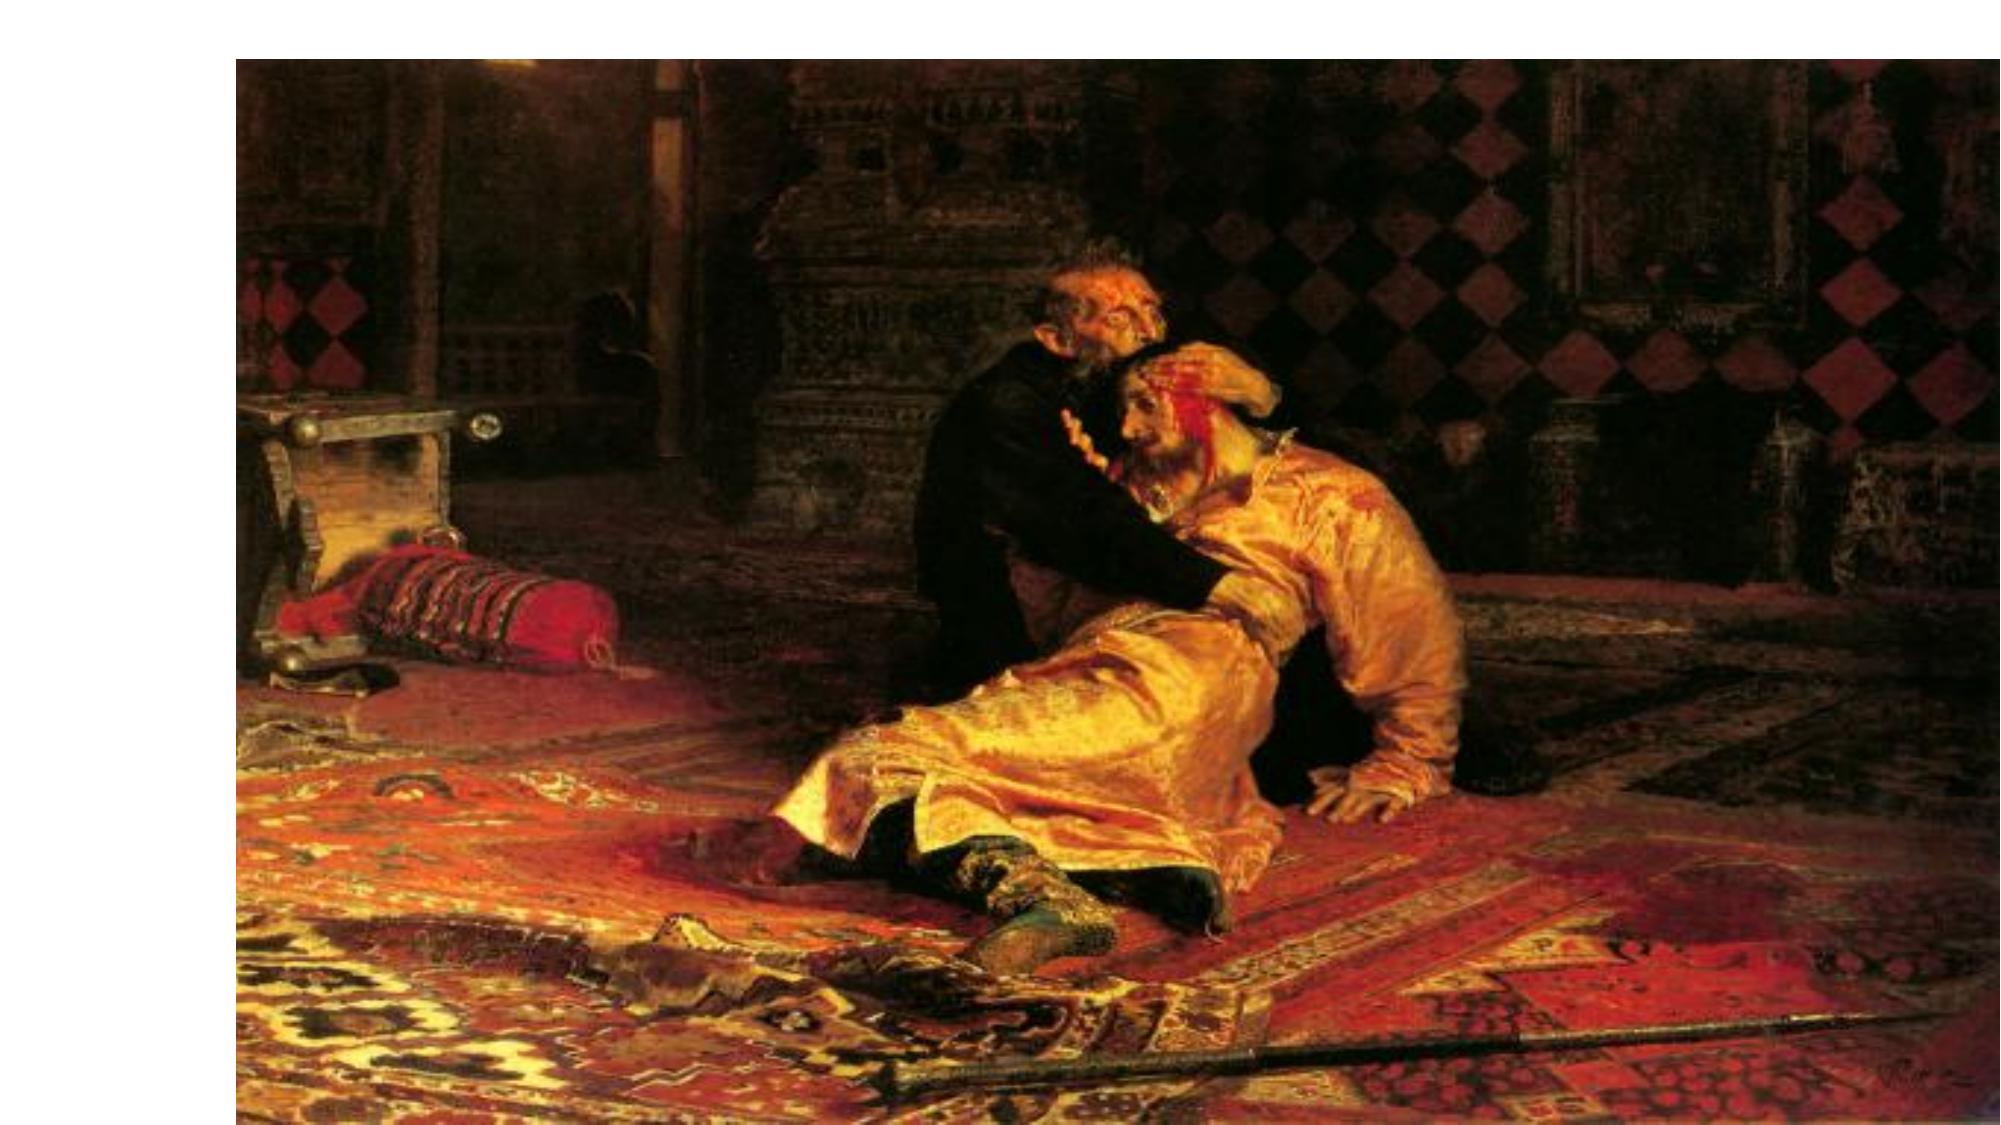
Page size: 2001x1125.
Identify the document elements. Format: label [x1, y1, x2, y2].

picture [236, 59, 2000, 1125]
